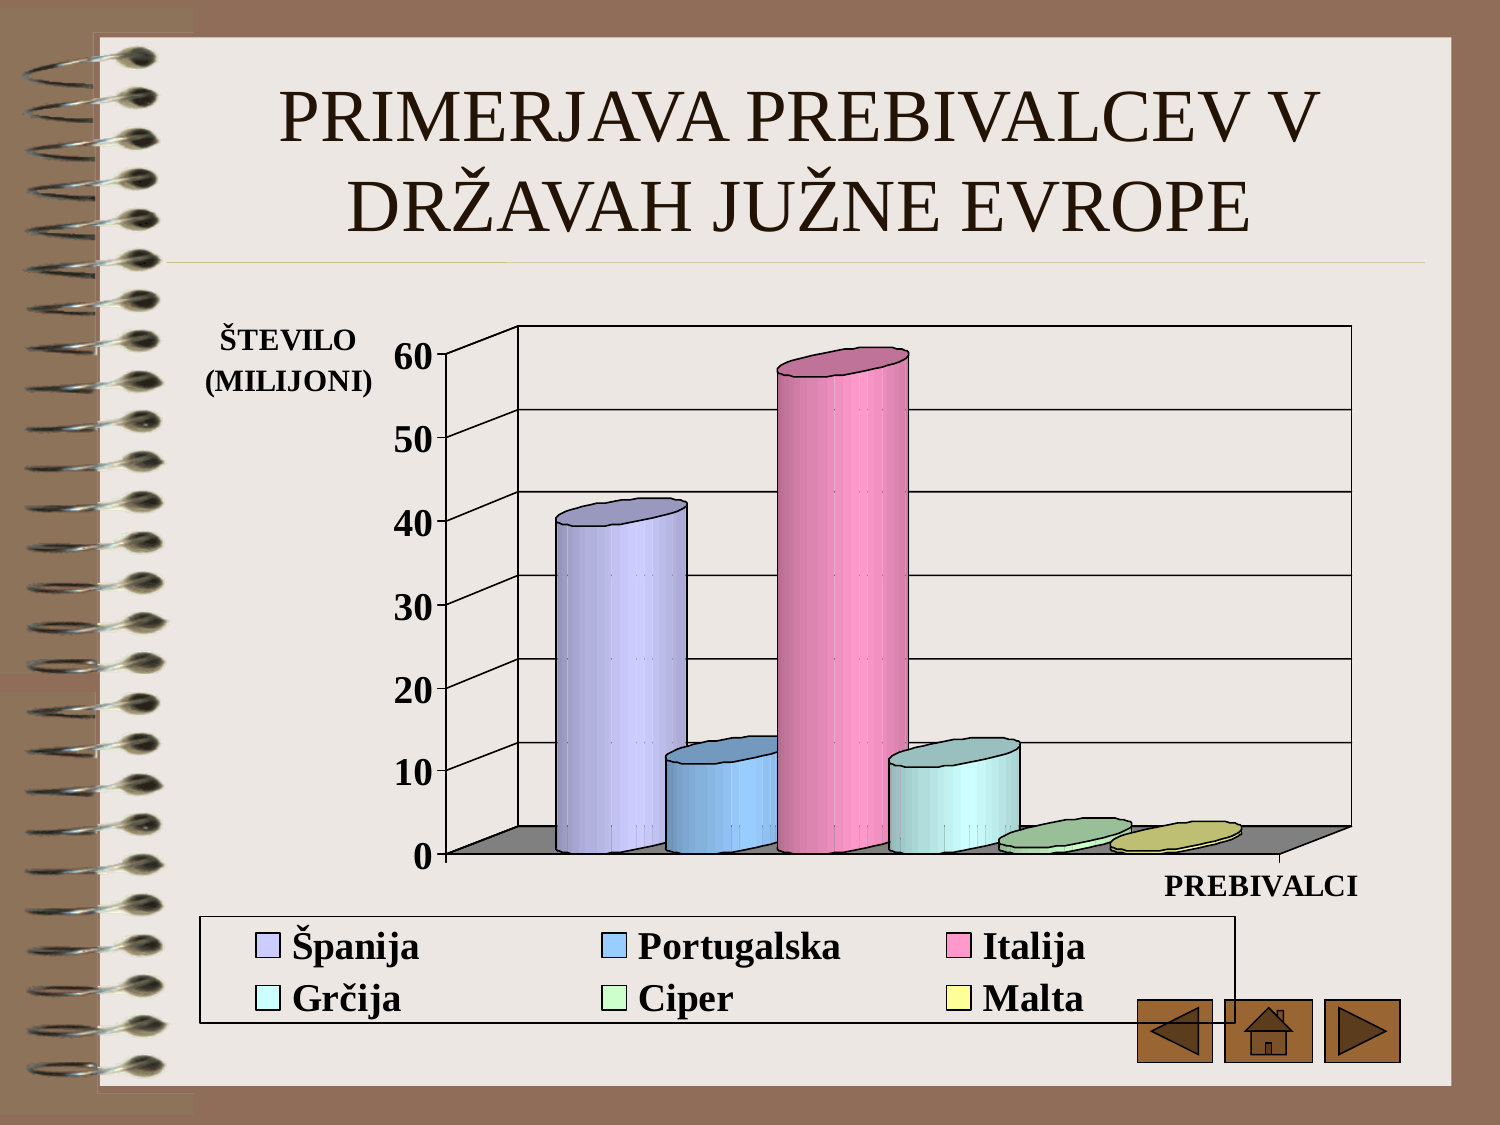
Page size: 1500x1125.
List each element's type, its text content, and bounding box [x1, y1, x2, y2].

title PRIMERJAVA PREBIVALCEV V DRŽAVAH JUŽNE EVROPE [174, 62, 1425, 250]
text_box [1324, 1032, 1400, 1063]
text_box [1224, 1032, 1313, 1063]
picture [0, 8, 1419, 1115]
text_box [1137, 1032, 1213, 1063]
